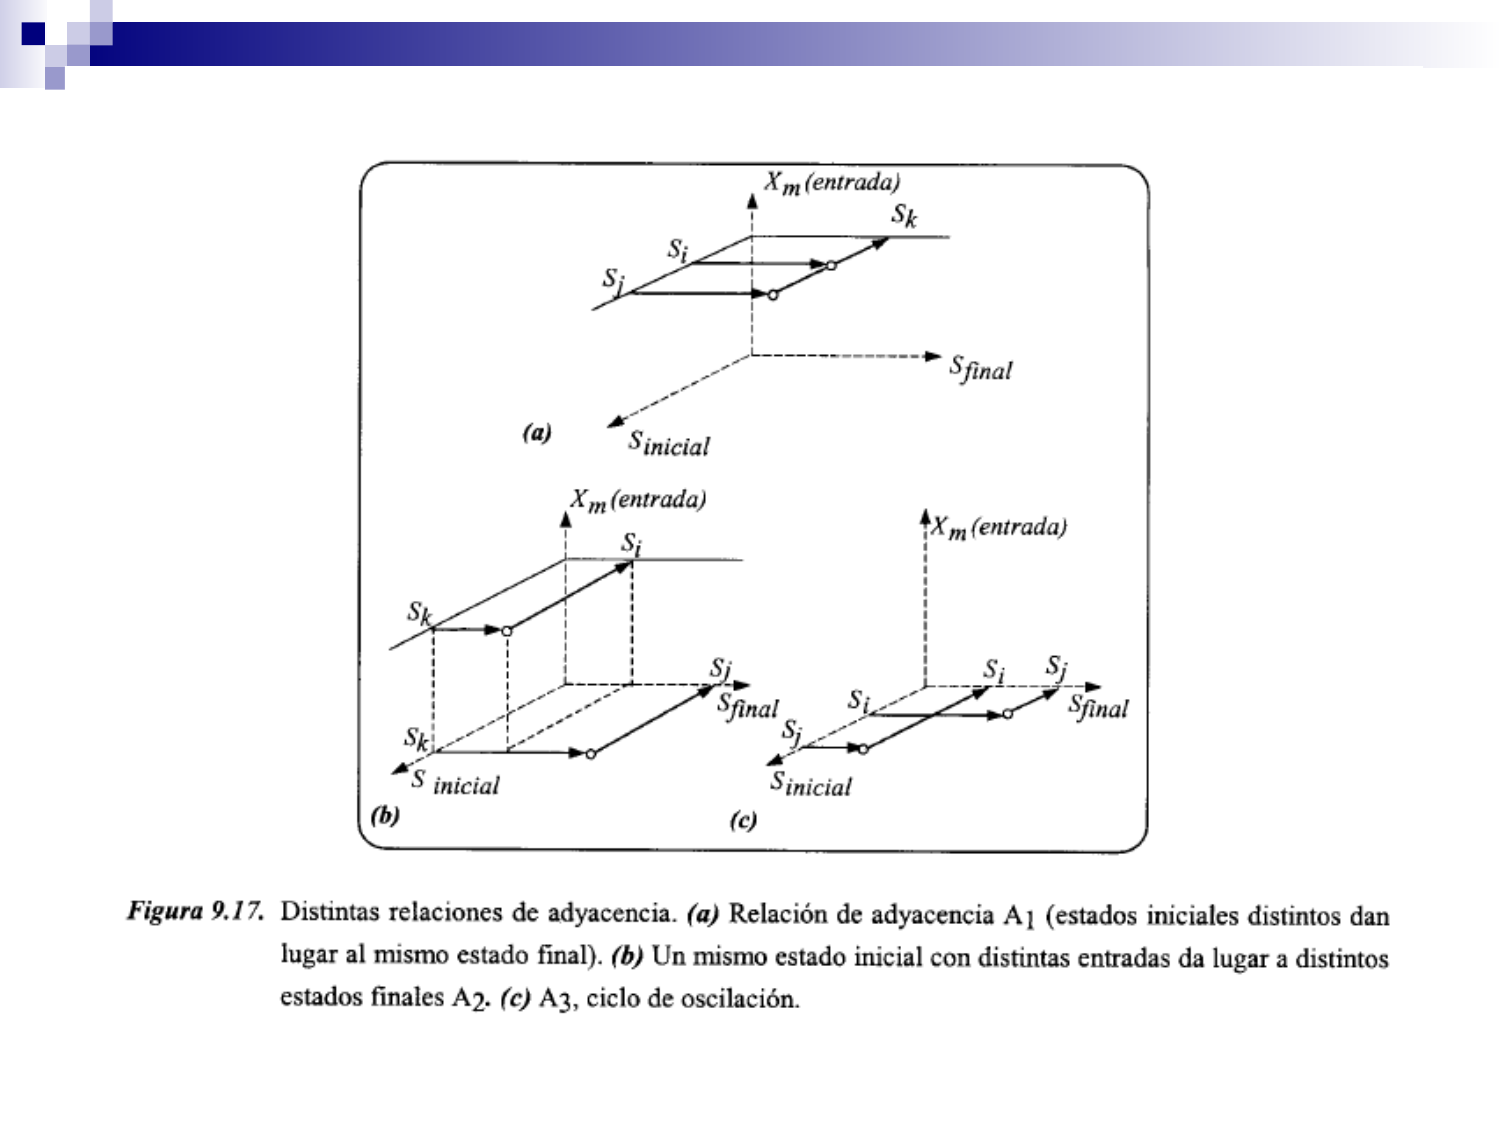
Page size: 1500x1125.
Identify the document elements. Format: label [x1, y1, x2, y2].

picture [64, 66, 1424, 1035]
